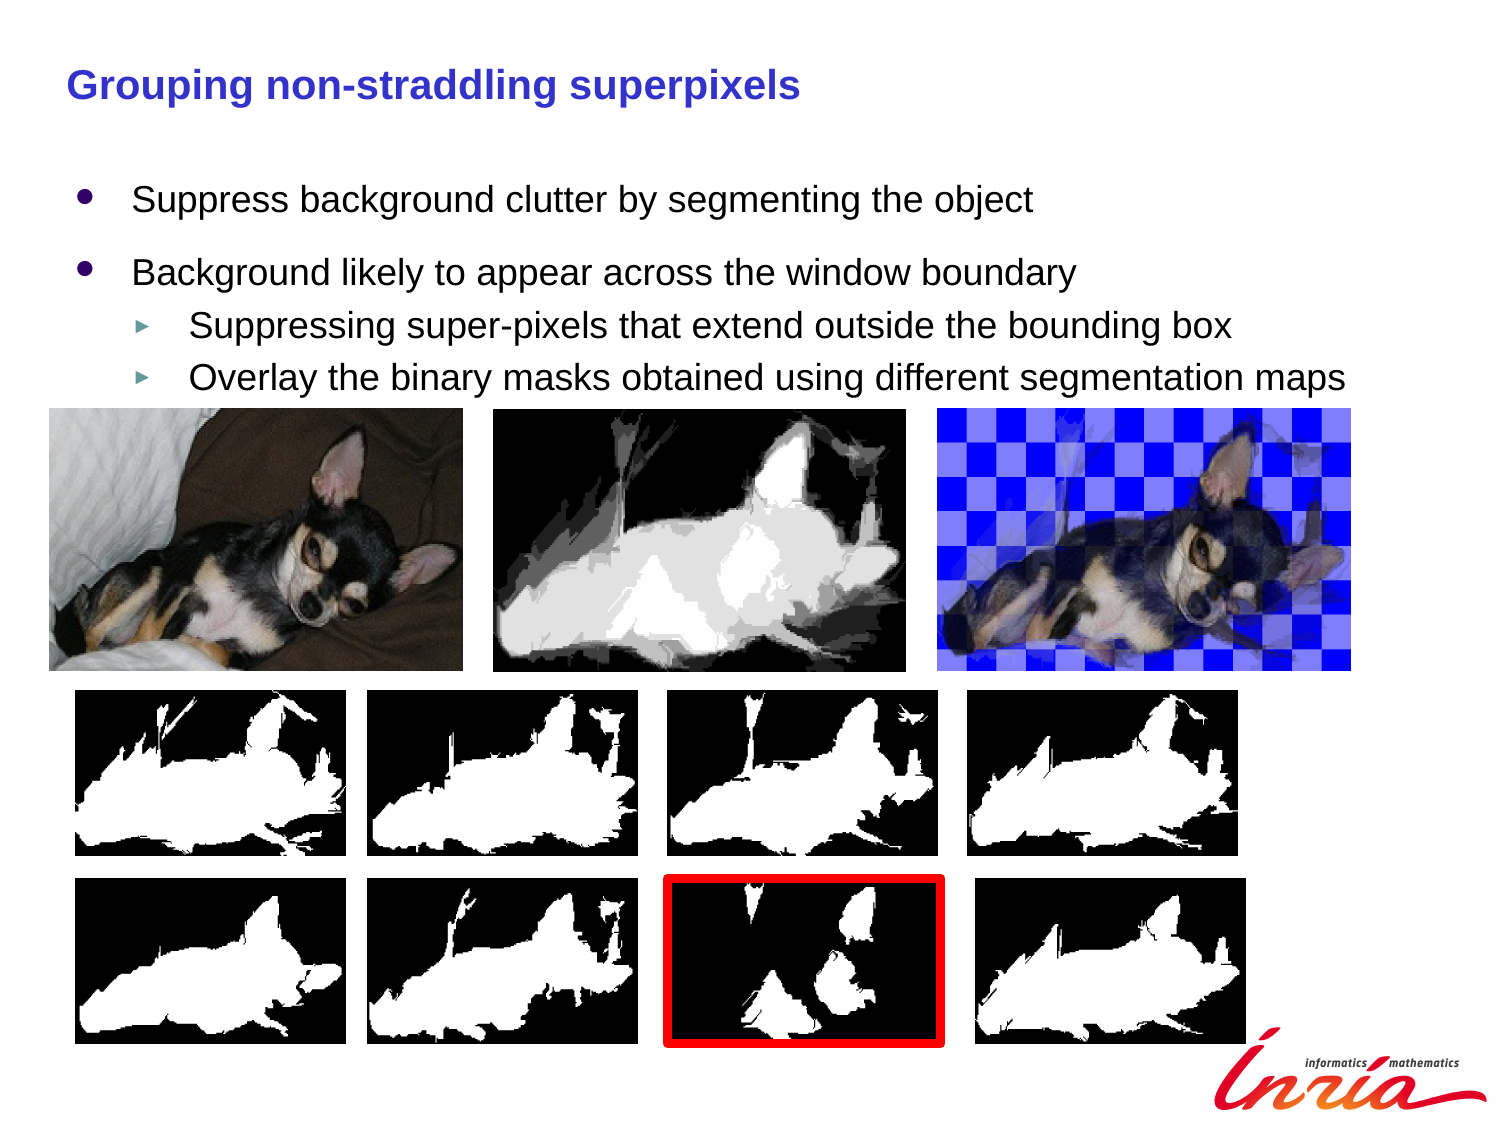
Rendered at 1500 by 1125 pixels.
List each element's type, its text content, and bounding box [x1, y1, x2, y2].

picture [672, 883, 936, 1039]
picture [75, 878, 346, 1044]
picture [367, 878, 638, 1044]
list Suppress background clutter by segmenting the object Background likely to appear across the window boundary Suppressing super-pixels that extend outside the bounding box Overlay the binary masks obtained using different segmentation maps [75, 178, 1425, 971]
picture [937, 408, 1351, 671]
picture [367, 690, 638, 856]
picture [967, 690, 1238, 856]
picture [493, 409, 906, 672]
picture [49, 408, 463, 671]
picture [667, 690, 938, 856]
picture [75, 690, 346, 856]
title Grouping non-straddling superpixels [51, 46, 1459, 123]
picture [975, 878, 1500, 1125]
